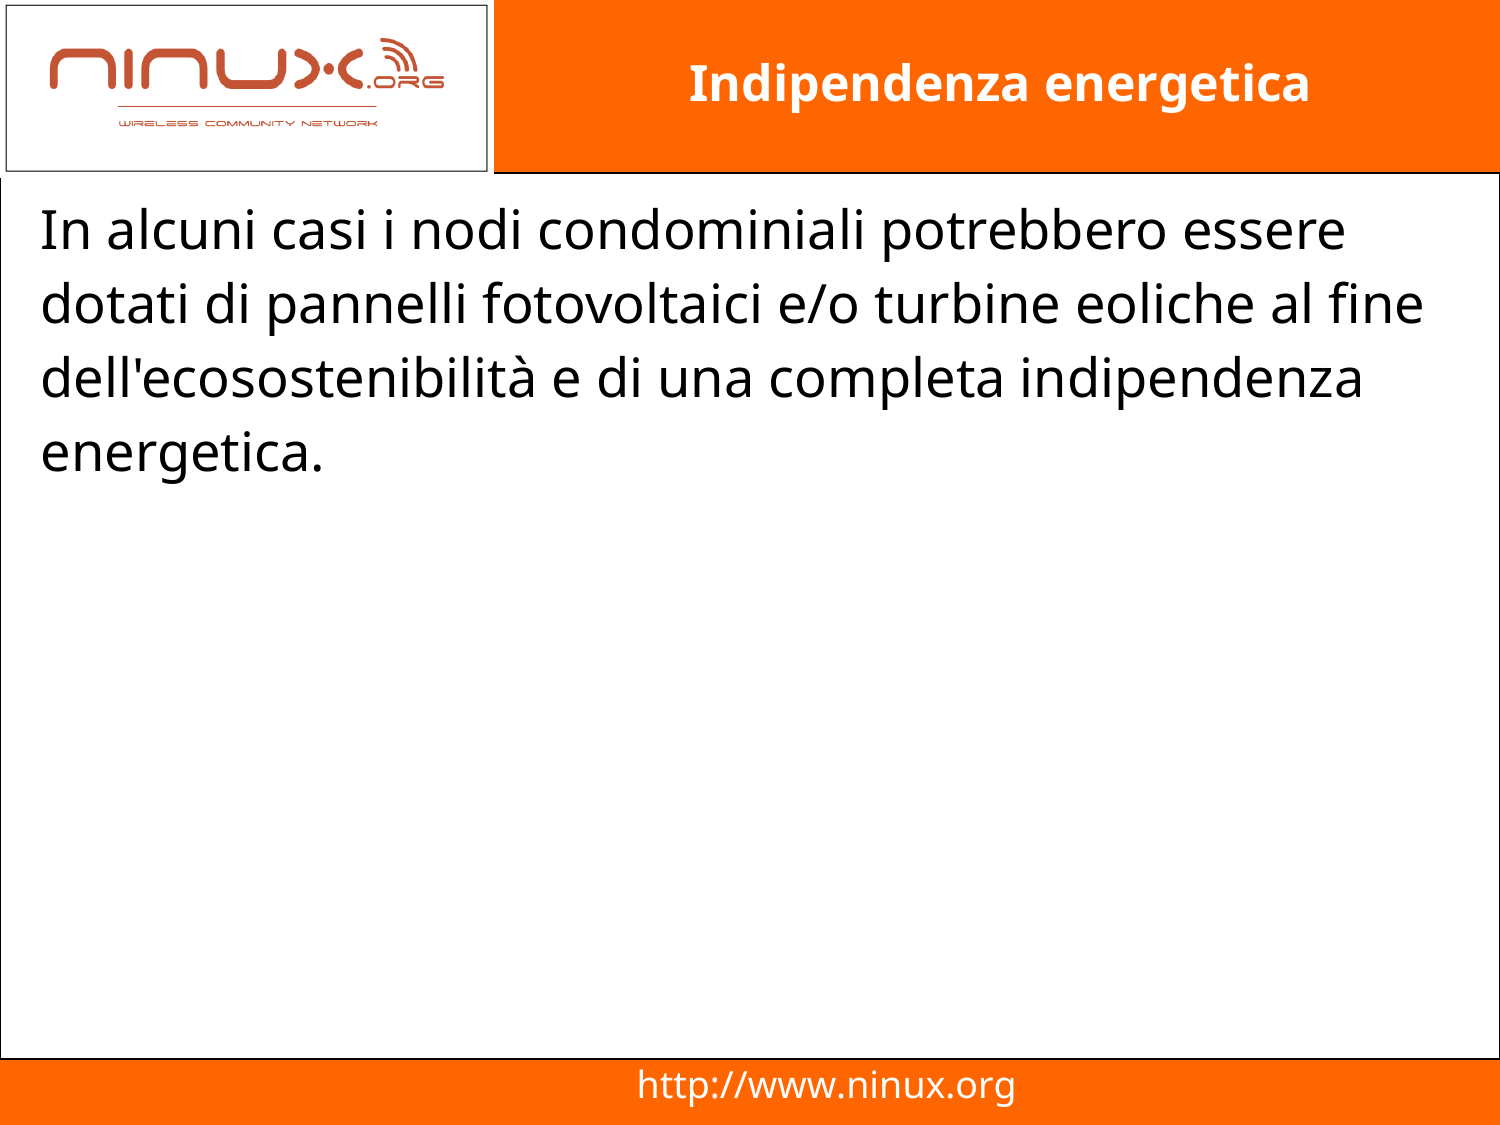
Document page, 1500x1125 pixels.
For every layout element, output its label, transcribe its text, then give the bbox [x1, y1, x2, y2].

picture [0, 0, 494, 178]
text_box http://www.ninux.org [621, 1053, 1159, 1125]
title Indipendenza energetica [501, 0, 1500, 165]
list In alcuni casi i nodi condominiali potrebbero essere dotati di pannelli fotovoltaici e/o turbine eoliche al fine dell'ecosostenibilità e di una completa indipendenza energetica. [25, 183, 1447, 1004]
